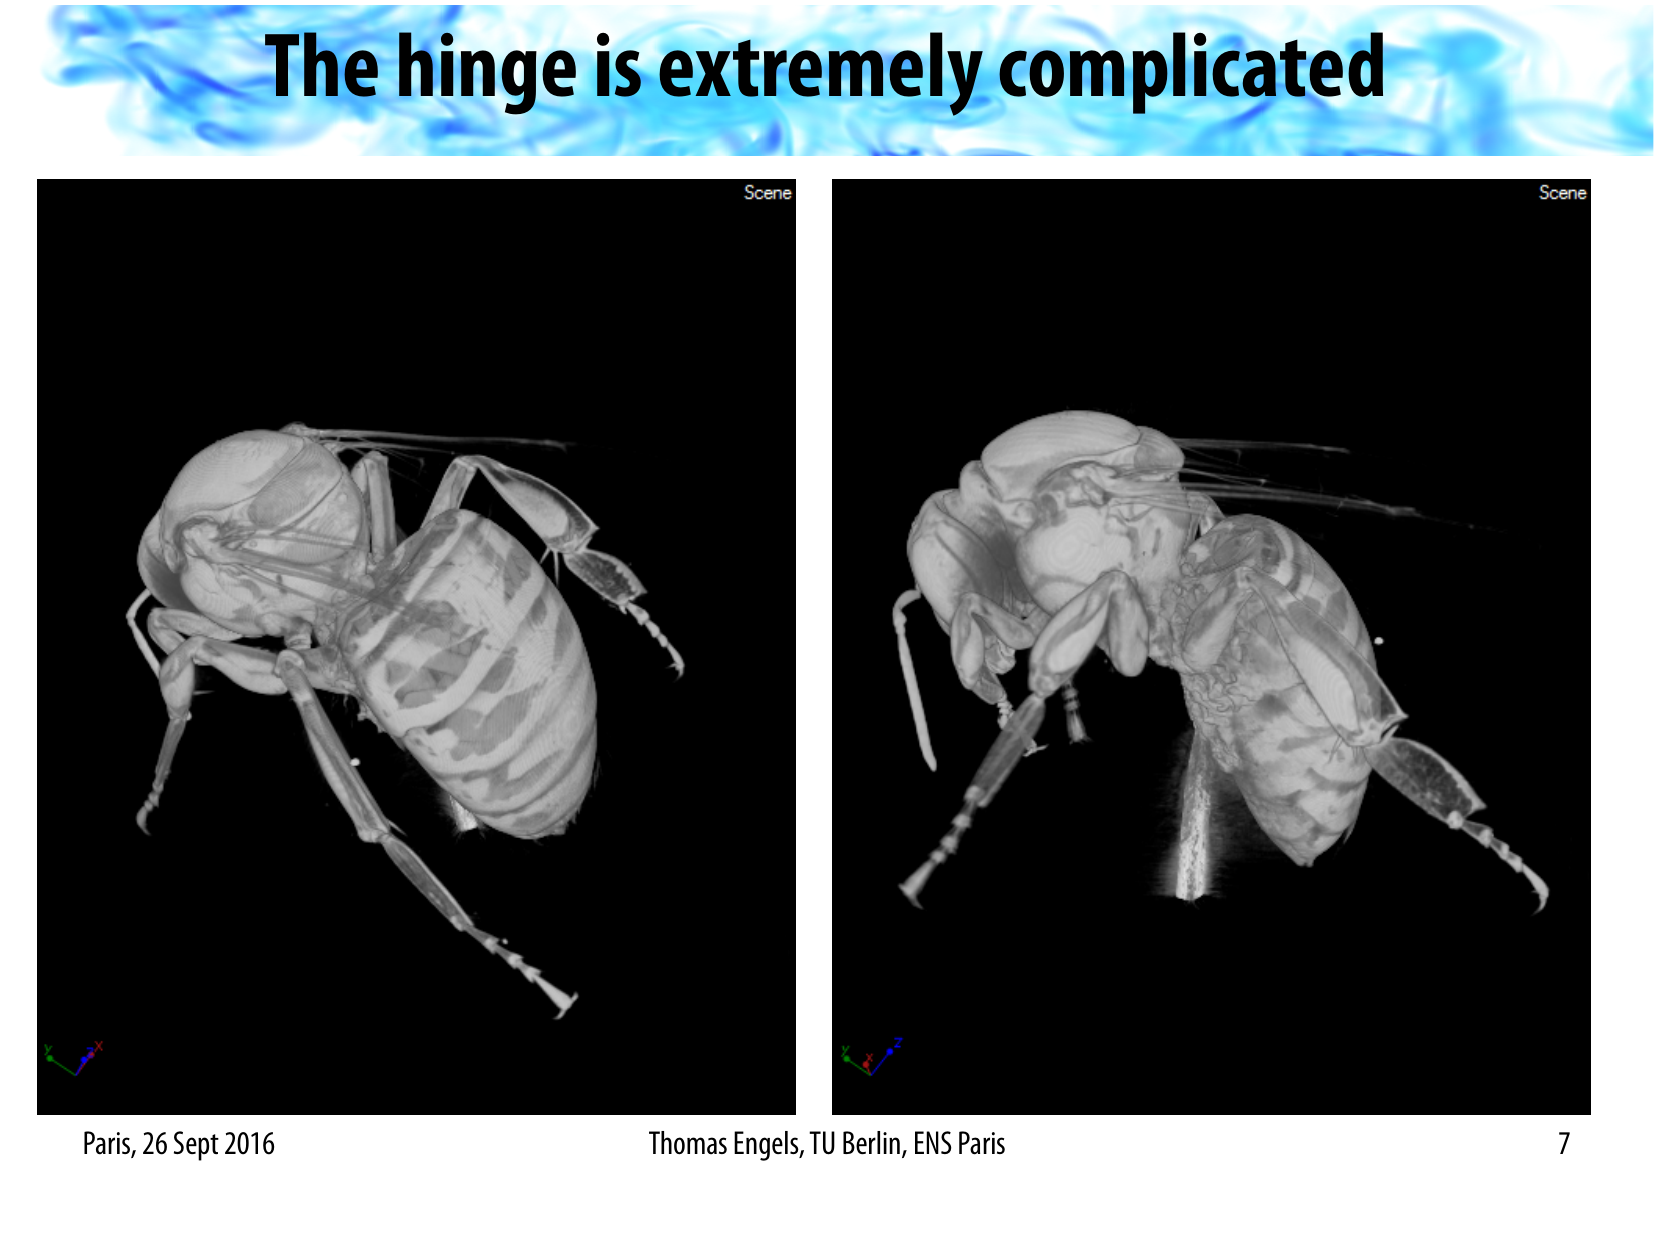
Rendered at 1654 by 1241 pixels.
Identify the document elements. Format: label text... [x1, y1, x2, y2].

picture [832, 179, 1591, 1115]
picture [15, 5, 1654, 156]
title The hinge is extremely complicated [82, 0, 1571, 151]
picture [37, 179, 796, 1115]
